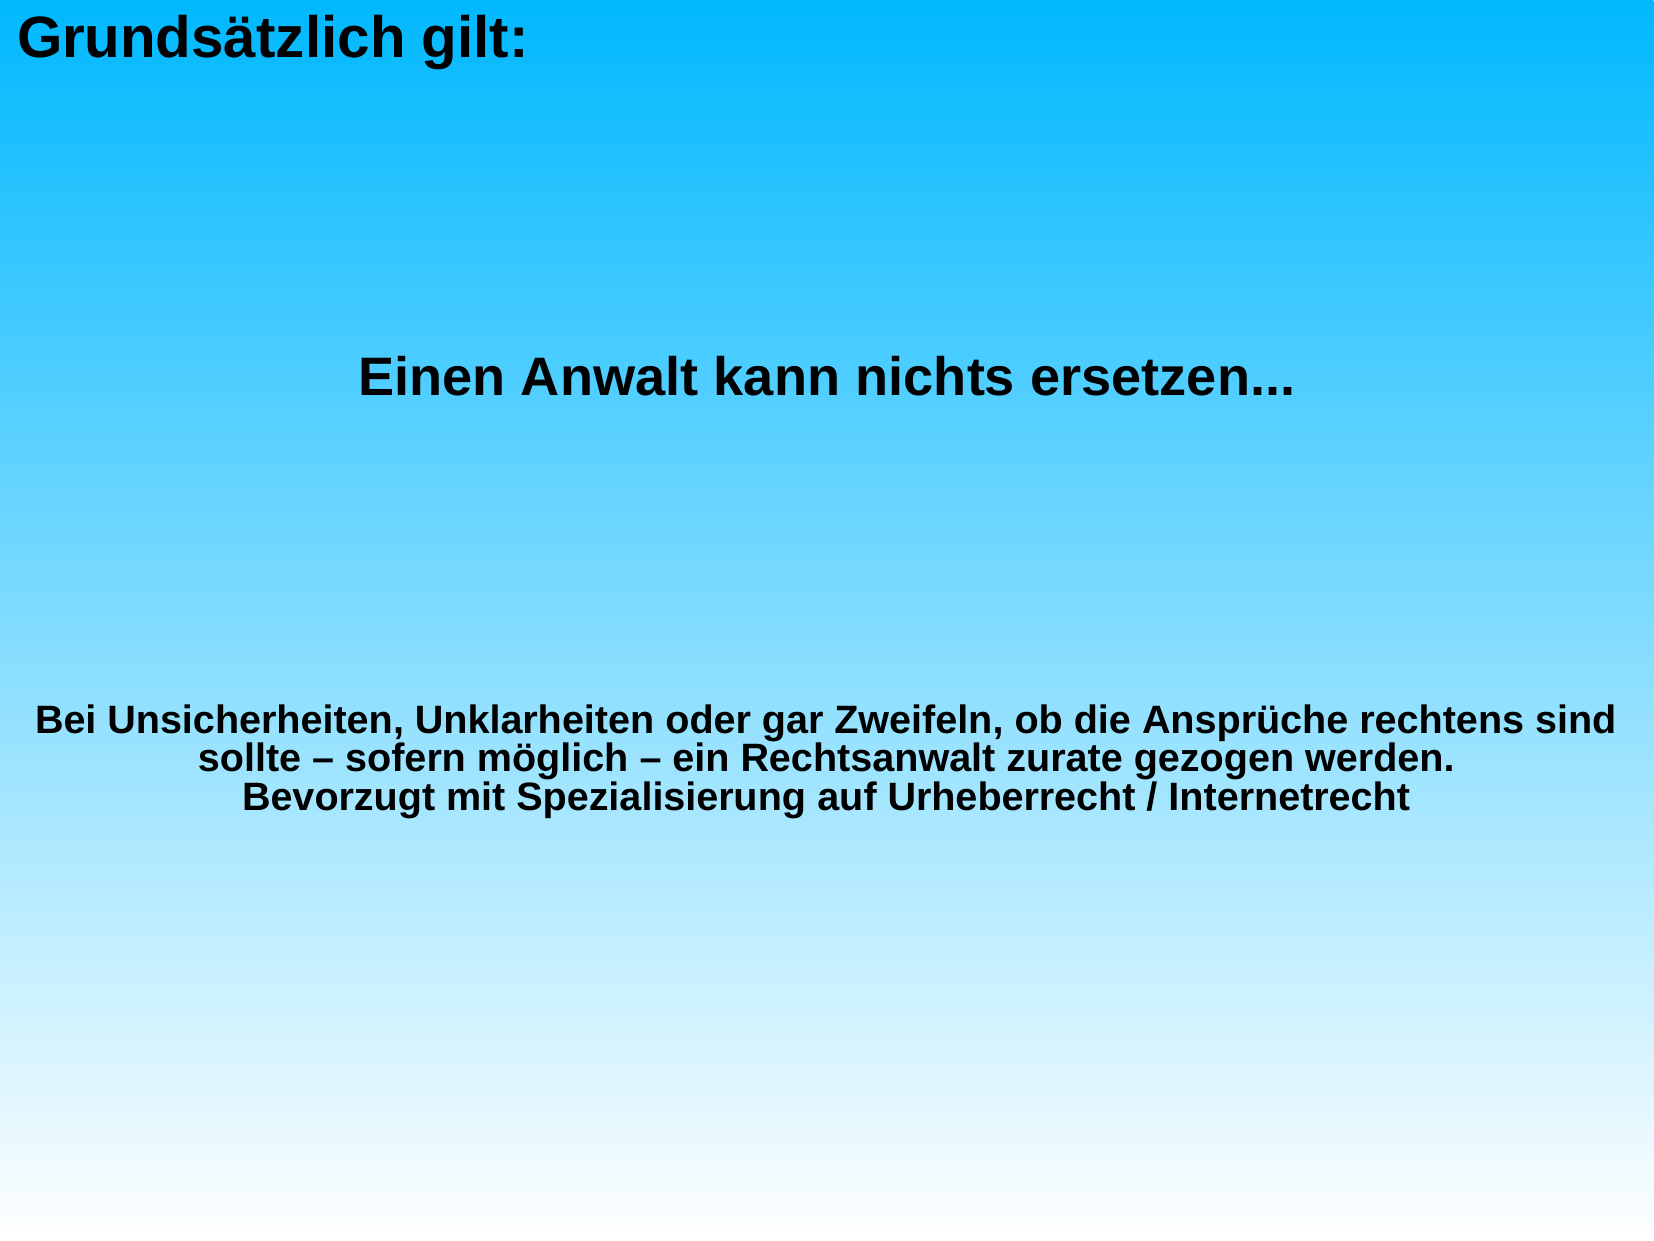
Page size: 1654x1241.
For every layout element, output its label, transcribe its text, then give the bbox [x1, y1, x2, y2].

text_box Einen Anwalt kann nichts ersetzen... [343, 346, 1311, 423]
text_box Bei Unsicherheiten, Unklarheiten oder gar Zweifeln, ob die Ansprüche rechtens sind sollte – sofern möglich – ein Rechtsanwalt zurate gezogen werden. Bevorzugt mit Spezialisierung auf Urheberrecht / Internetrecht [20, 695, 1634, 847]
text_box Grundsätzlich gilt: [2, 4, 545, 86]
